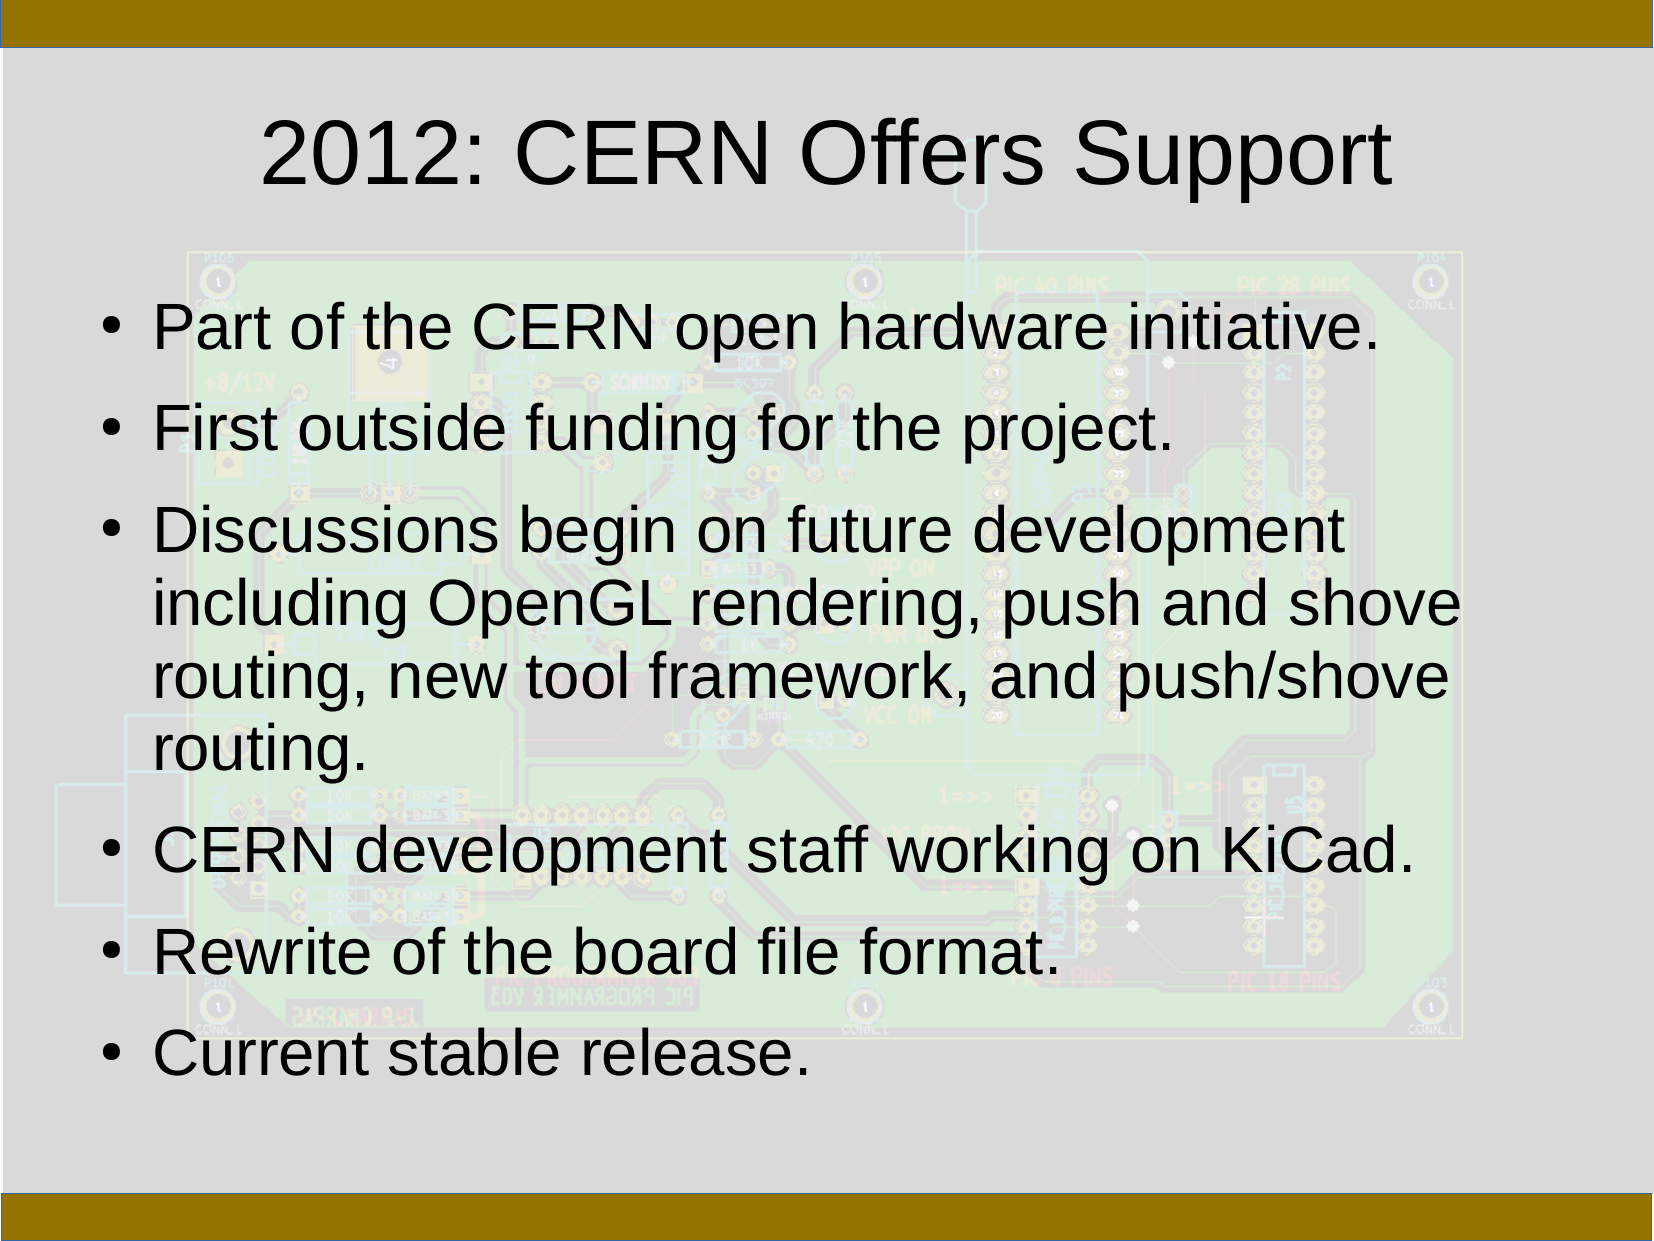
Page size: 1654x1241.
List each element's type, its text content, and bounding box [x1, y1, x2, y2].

title 2012: CERN Offers Support [82, 49, 1571, 257]
text_box [0, 0, 1653, 48]
list Part of the CERN open hardware initiative. First outside funding for the project. Discussions begin on future development including OpenGL rendering, push and shove routing, new tool framework, and push/shove routing. CERN development staff working on KiCad. Rewrite of the board file format. Current stable release. [82, 290, 1571, 1096]
text_box [1, 1193, 1652, 1241]
picture [3, 47, 1654, 1194]
